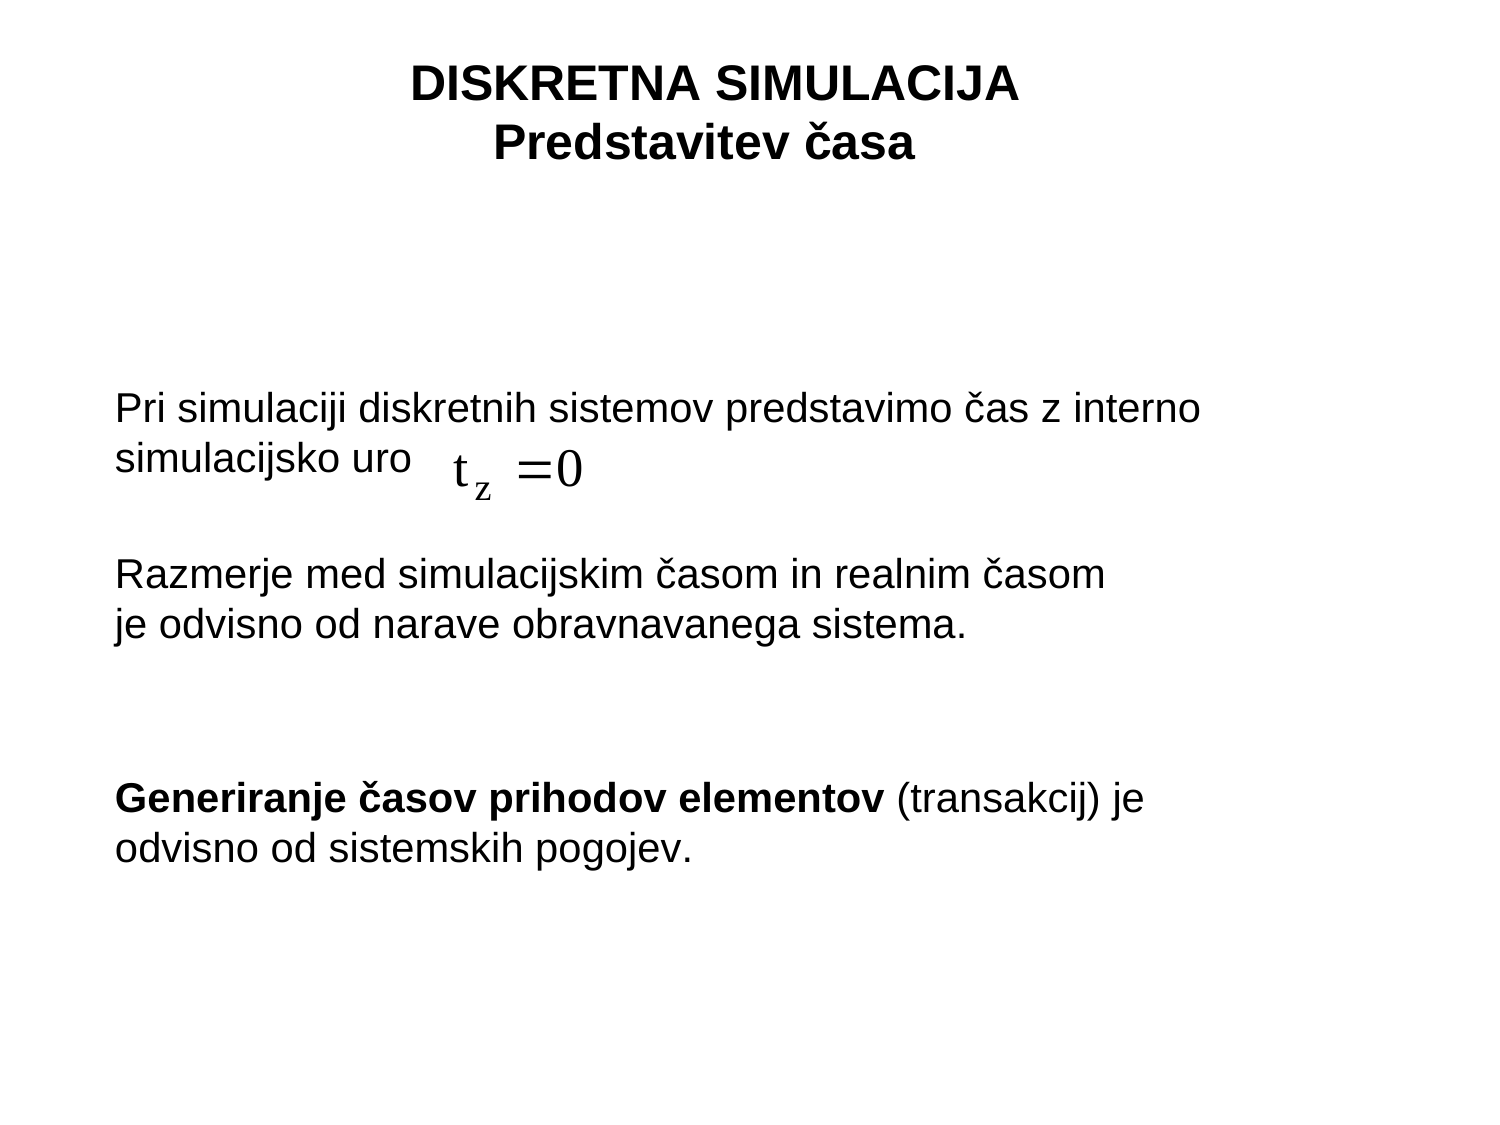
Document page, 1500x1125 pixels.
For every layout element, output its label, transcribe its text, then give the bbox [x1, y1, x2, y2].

text_box Pri simulaciji diskretnih sistemov predstavimo čas z interno simulacijsko uro [100, 373, 1435, 489]
chart [442, 432, 597, 515]
text_box Razmerje med simulacijskim časom in realnim časom je odvisno od narave obravnavanega sistema. [100, 538, 1164, 705]
text_box DISKRETNA SIMULACIJA [395, 42, 1353, 119]
text_box Predstavitev časa [478, 101, 998, 178]
text_box Generiranje časov prihodov elementov (transakcij) je odvisno od sistemskih pogojev. [100, 763, 1270, 879]
